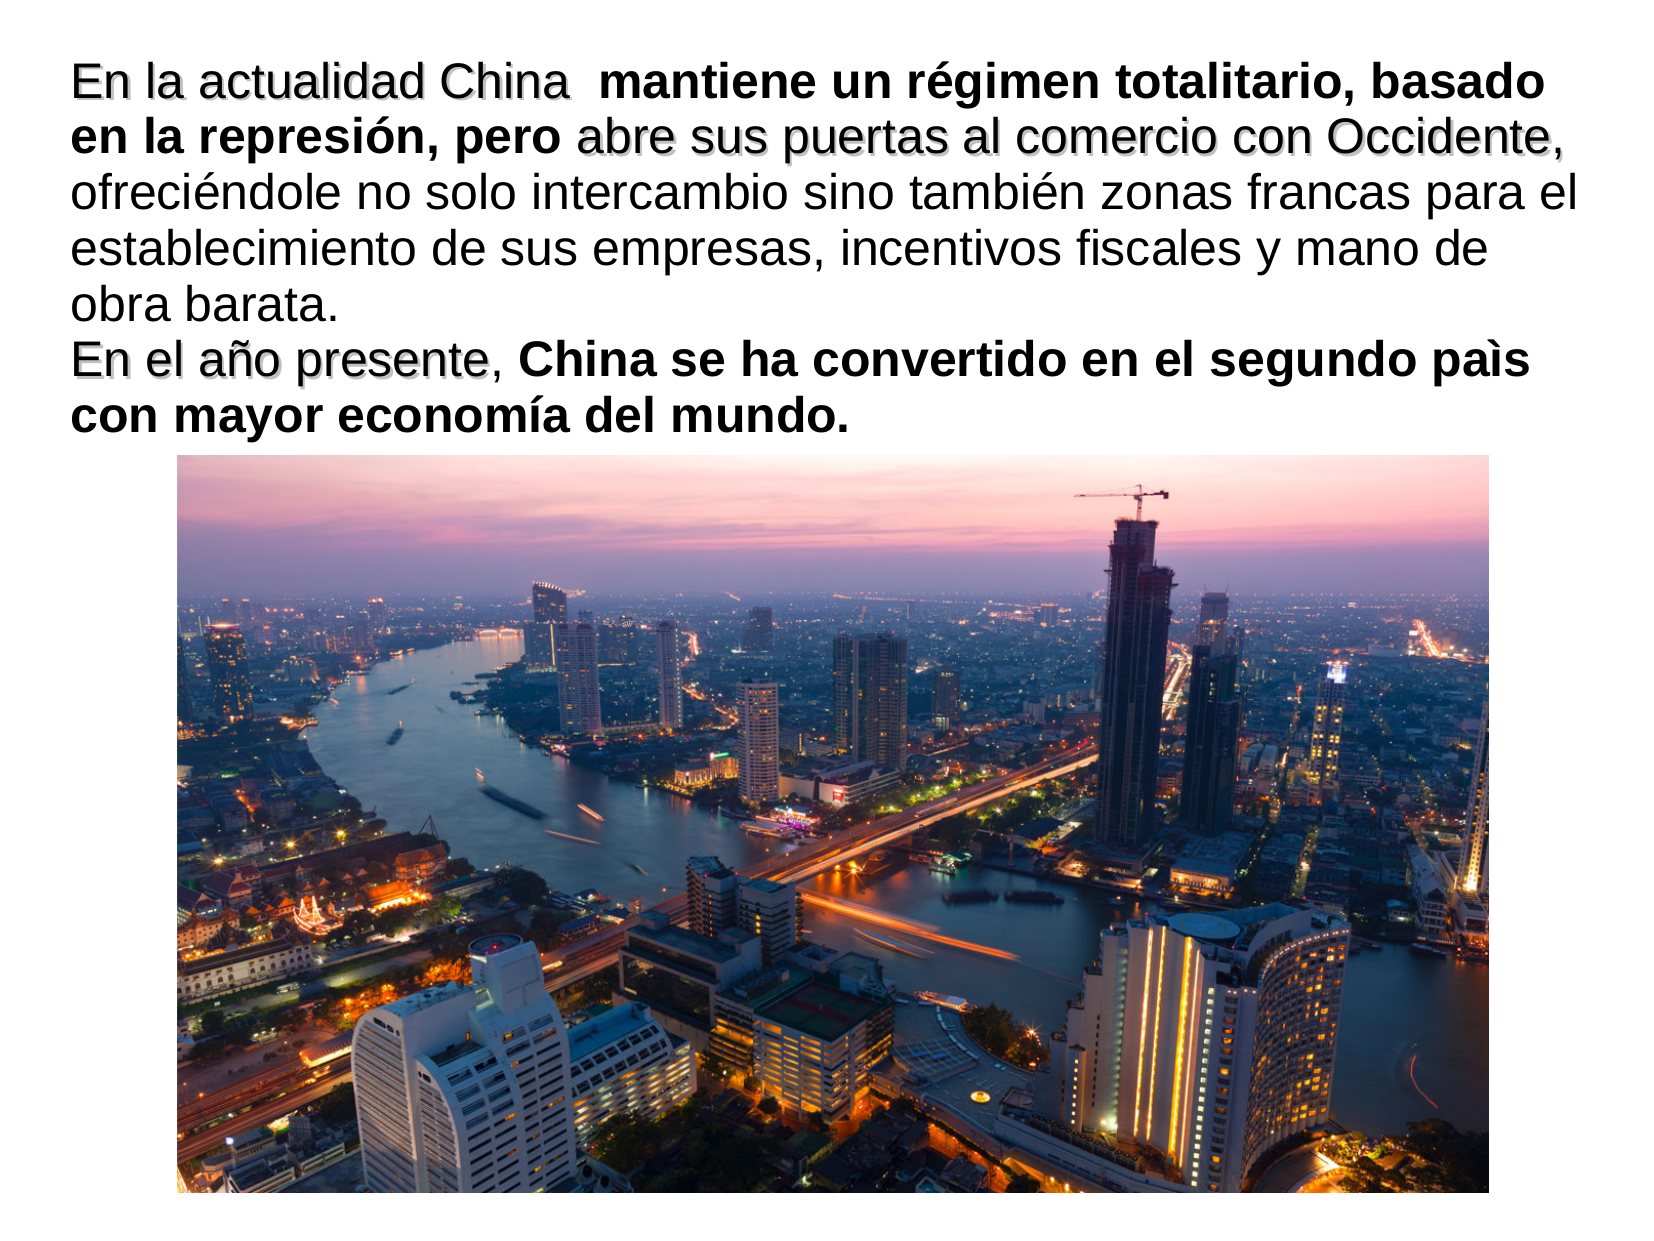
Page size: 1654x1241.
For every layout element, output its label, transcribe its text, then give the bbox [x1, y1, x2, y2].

text_box En la actualidad China mantiene un régimen totalitario, basado en la represión, pero abre sus puertas al comercio con Occidente, ofreciéndole no solo intercambio sino también zonas francas para el establecimiento de sus empresas, incentivos fiscales y mano de obra barata. En el año presente, China se ha convertido en el segundo paìs con mayor economía del mundo. [70, 52, 1595, 444]
picture [177, 455, 1489, 1193]
